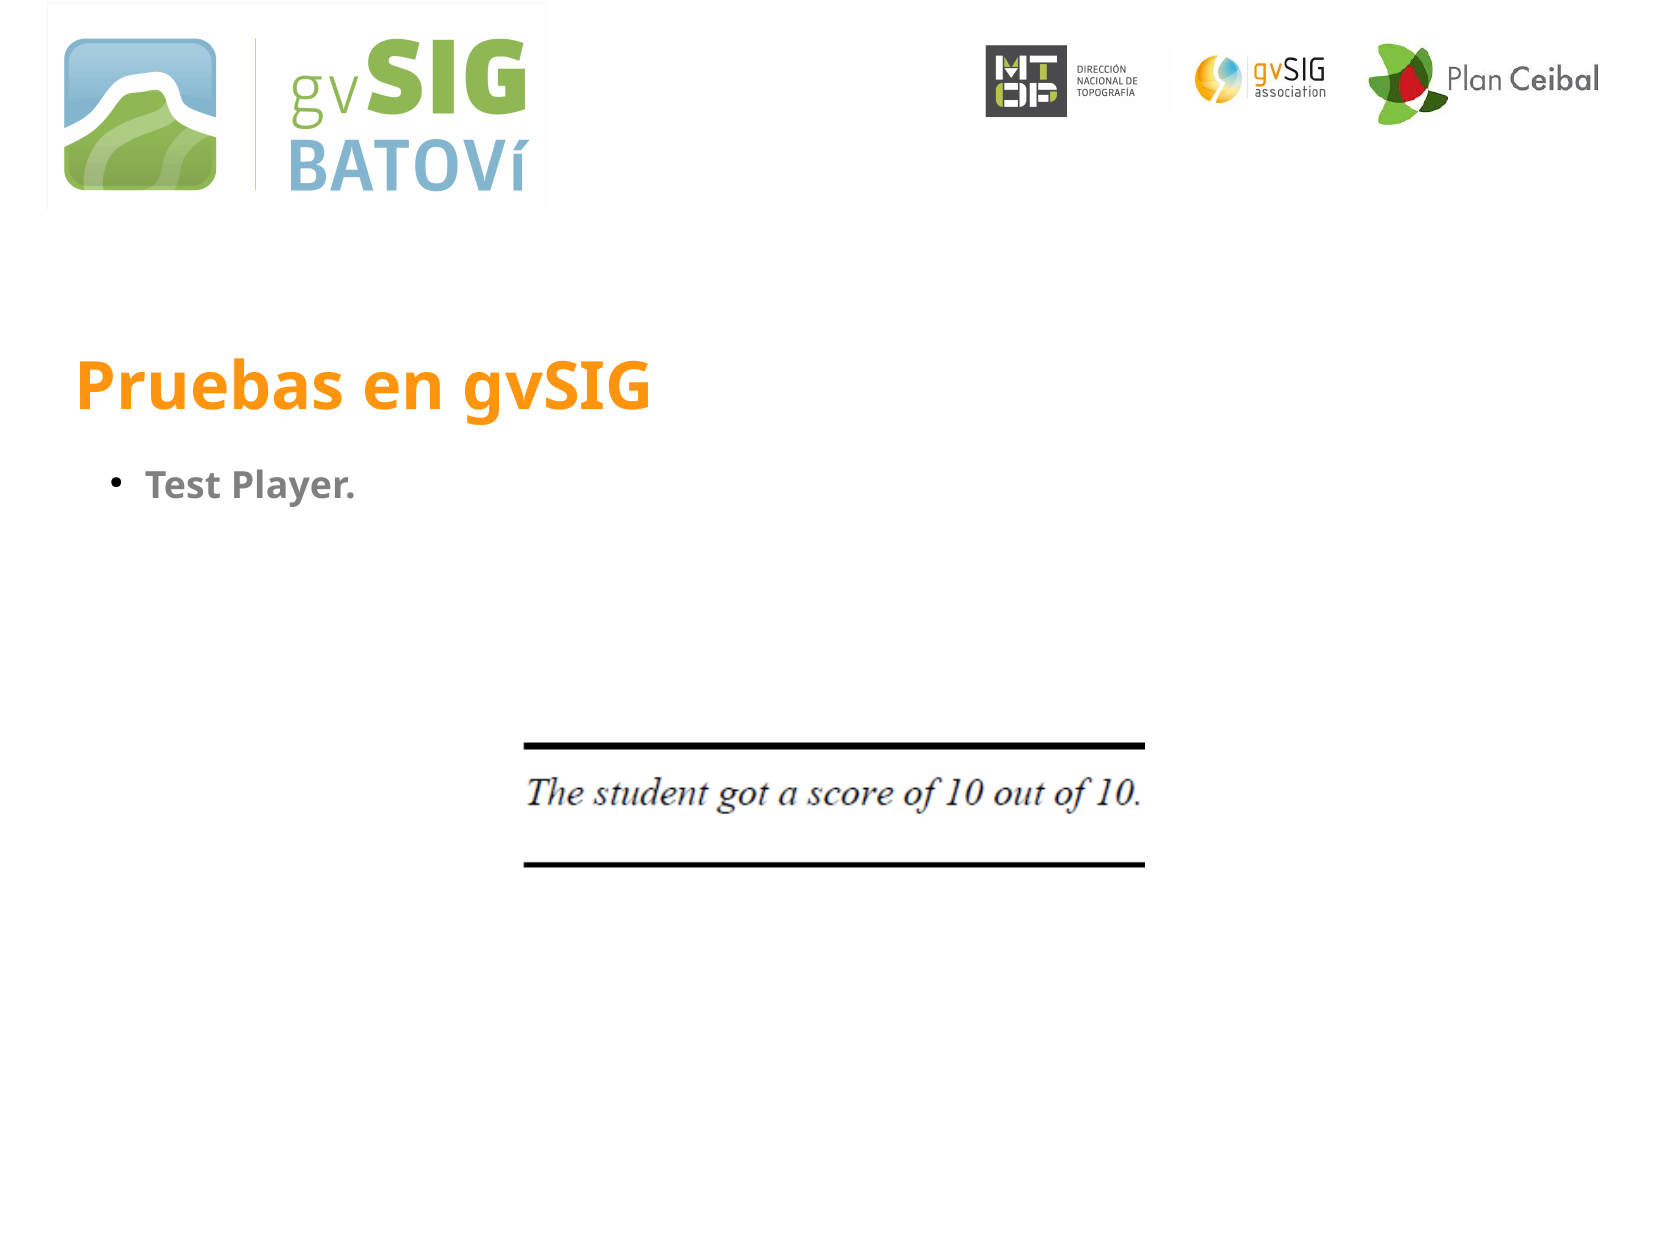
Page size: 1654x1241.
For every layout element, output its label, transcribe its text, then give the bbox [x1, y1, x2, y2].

picture [1343, 23, 1626, 142]
picture [962, 21, 1342, 141]
list Pruebas en gvSIG Test Player. [74, 338, 1563, 817]
picture [519, 817, 1145, 873]
